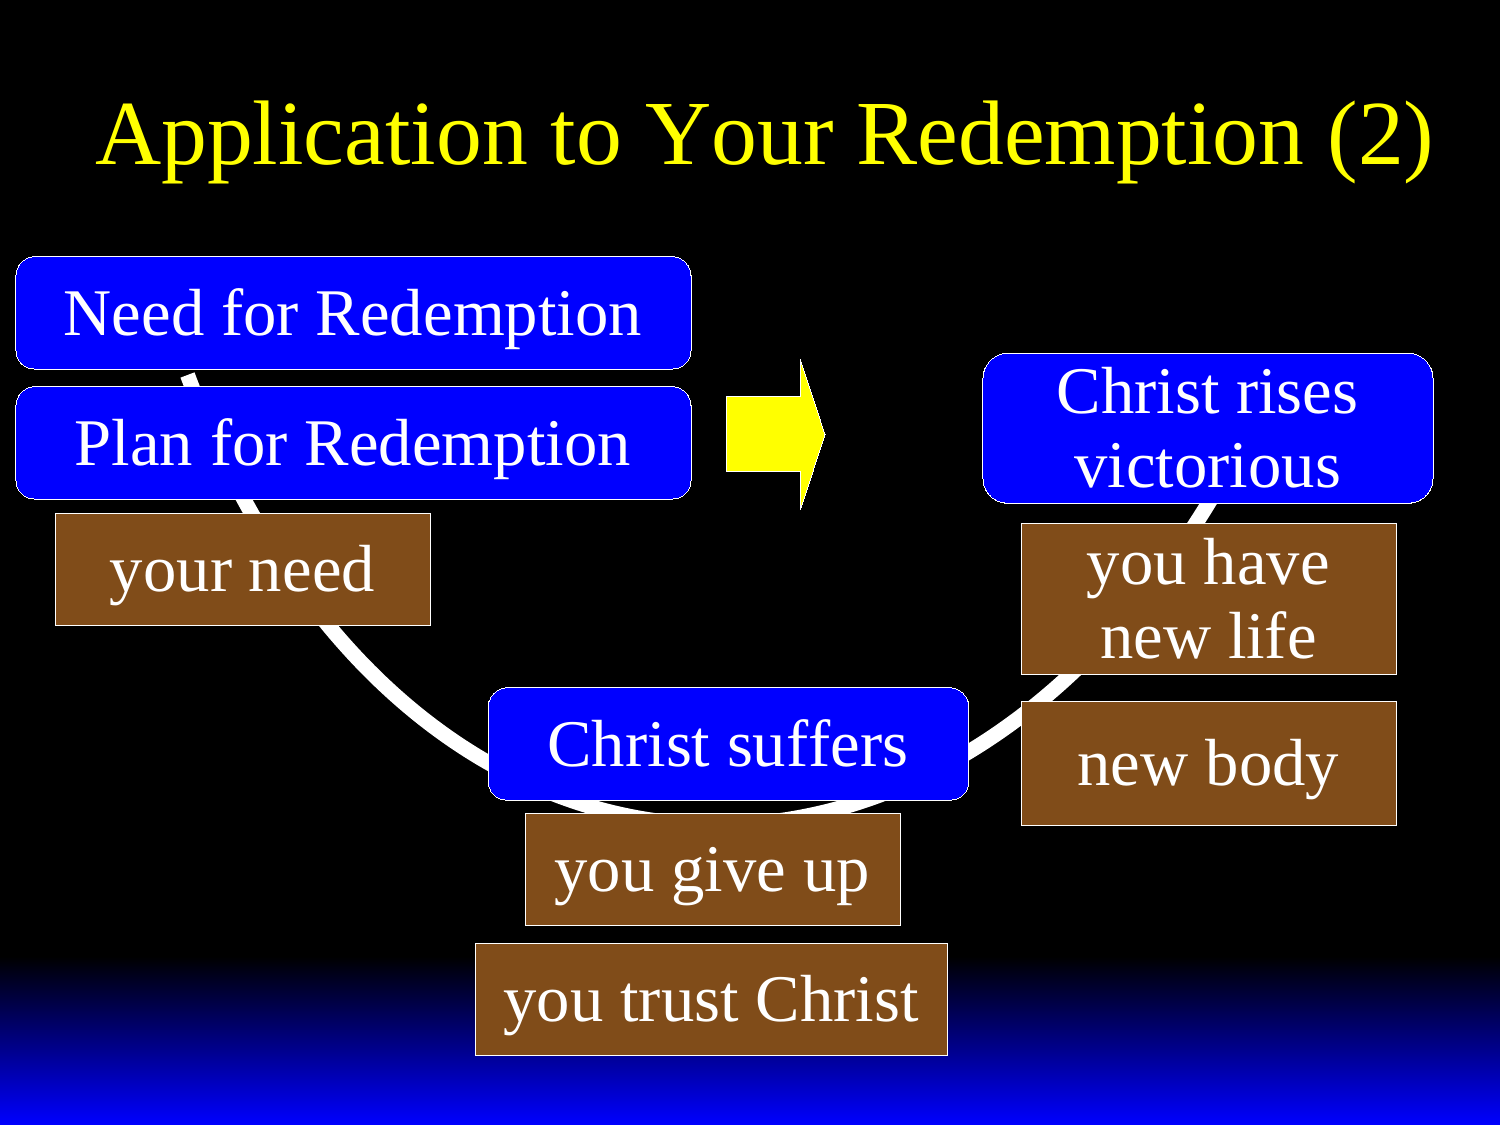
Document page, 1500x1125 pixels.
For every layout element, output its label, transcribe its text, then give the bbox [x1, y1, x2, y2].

text_box you have new life [1021, 523, 1397, 675]
text_box Plan for Redemption [15, 386, 692, 500]
title Application to Your Redemption (2) [90, 33, 1441, 234]
text_box Christ rises victorious [982, 353, 1434, 504]
text_box [726, 359, 826, 510]
text_box your need [55, 513, 431, 626]
text_box Need for Redemption [15, 256, 692, 370]
text_box you give up [525, 813, 901, 926]
text_box new body [1021, 701, 1397, 826]
text_box you trust Christ [475, 943, 948, 1056]
text_box Christ suffers [488, 687, 969, 801]
